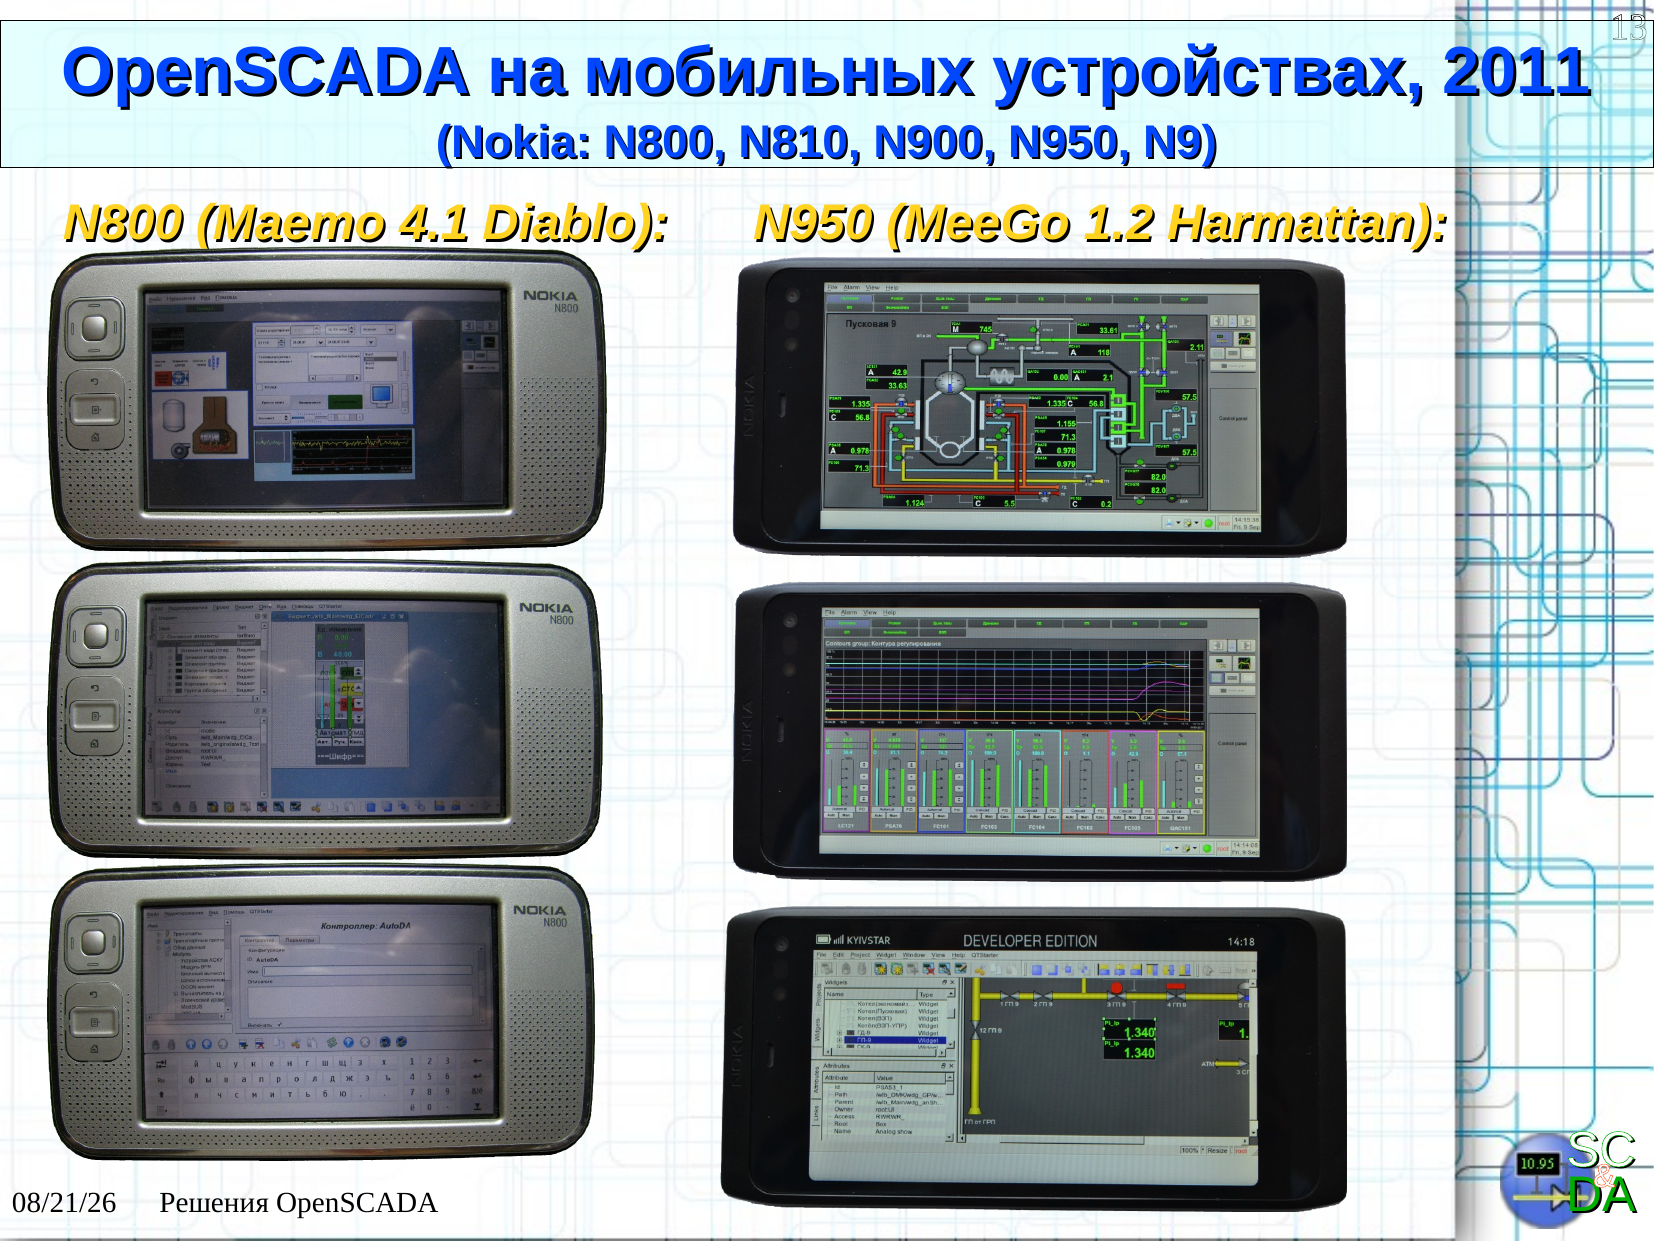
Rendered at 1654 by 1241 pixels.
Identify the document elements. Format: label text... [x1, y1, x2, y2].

text_box N950 (MeeGo 1.2 Harmattan): [737, 185, 1453, 241]
picture [0, 168, 1654, 1241]
text_box N800 (Maemo 4.1 Diablo): [47, 185, 686, 241]
title OpenSCADA на мобильных устройствах, 2011 (Nokia: N800, N810, N900, N950, N9) [0, 26, 1654, 162]
picture [0, 0, 1654, 20]
